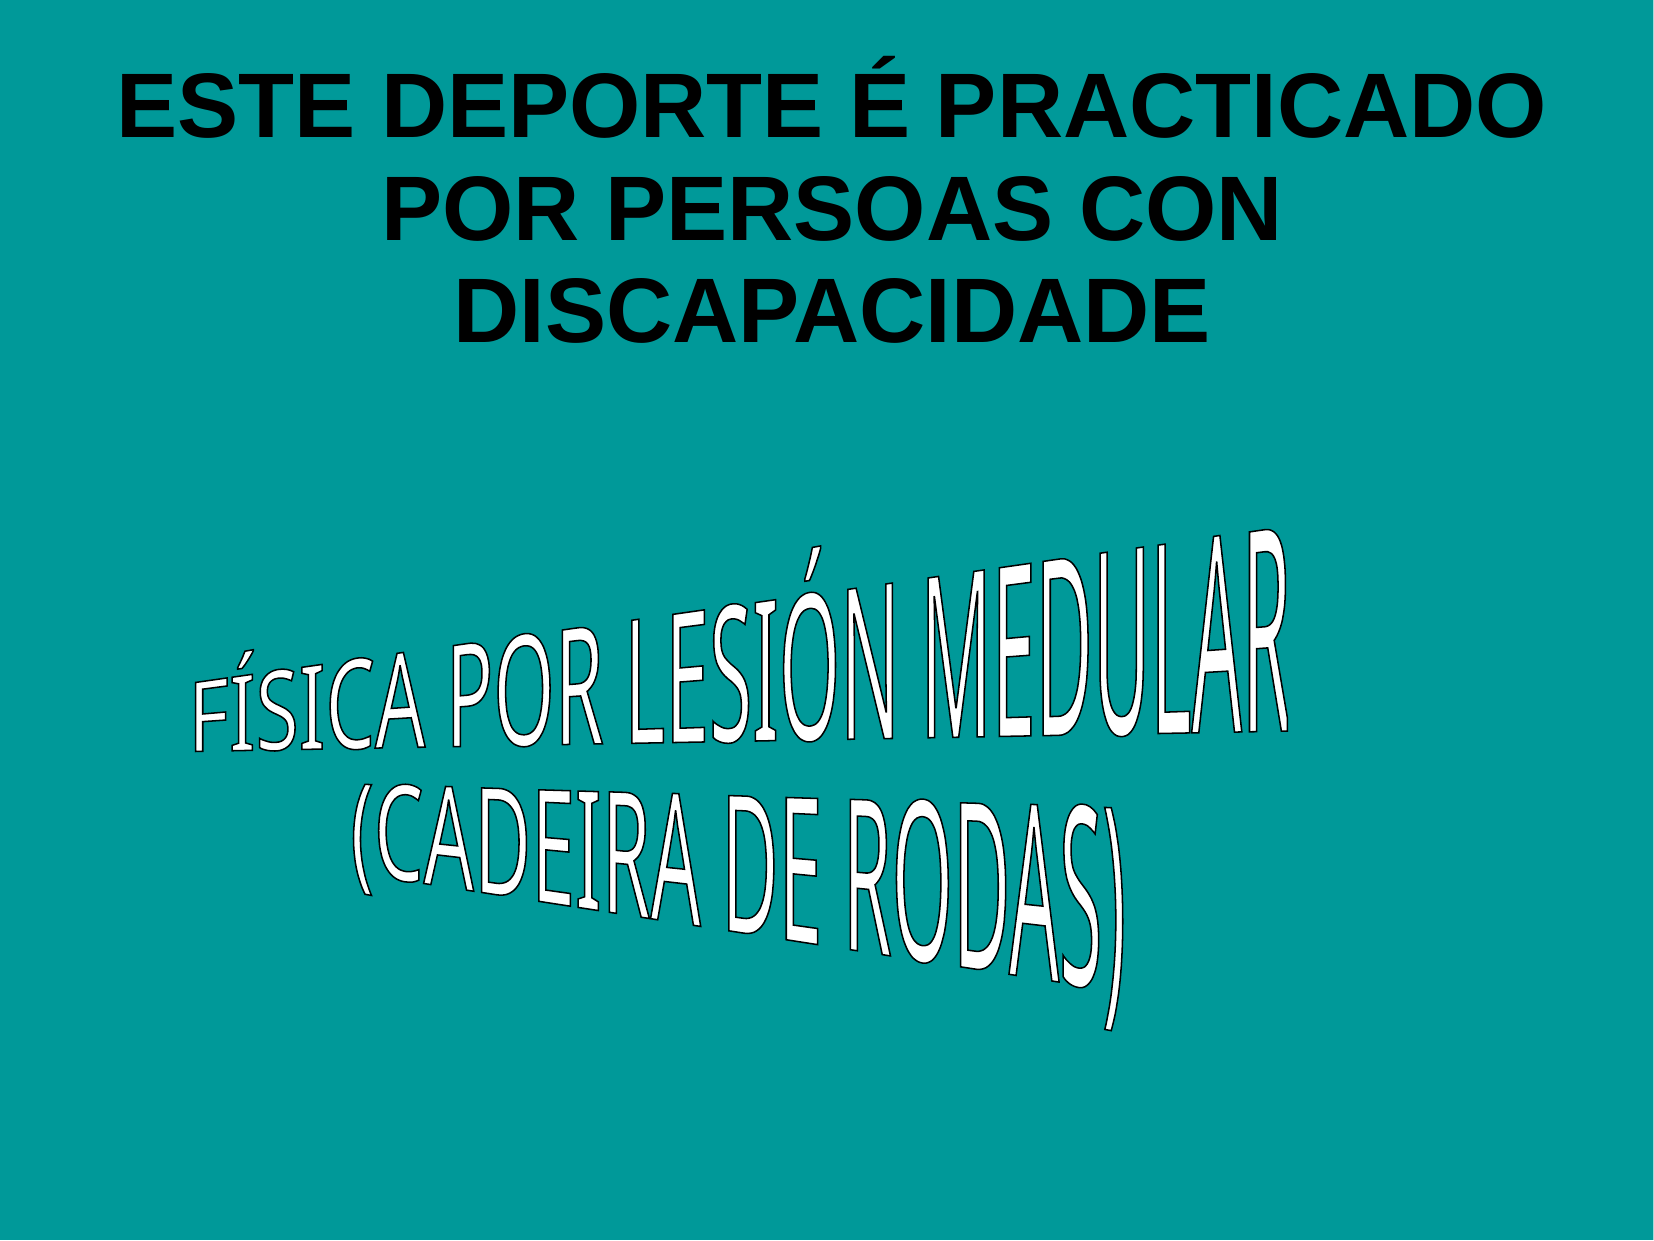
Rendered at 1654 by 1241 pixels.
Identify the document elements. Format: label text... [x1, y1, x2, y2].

text_box FÍSICA POR LESIÓN MEDULAR (CADEIRA DE RODAS) [353, 784, 372, 896]
text_box FÍSICA POR LESIÓN MEDULAR (CADEIRA DE RODAS) [755, 599, 776, 742]
text_box FÍSICA POR LESIÓN MEDULAR (CADEIRA DE RODAS) [896, 799, 949, 964]
text_box FÍSICA POR LESIÓN MEDULAR (CADEIRA DE RODAS) [232, 674, 253, 751]
text_box FÍSICA POR LESIÓN MEDULAR (CADEIRA DE RODAS) [1043, 558, 1089, 736]
text_box FÍSICA POR LESIÓN MEDULAR (CADEIRA DE RODAS) [999, 563, 1031, 737]
text_box FÍSICA POR LESIÓN MEDULAR (CADEIRA DE RODAS) [847, 583, 893, 740]
text_box FÍSICA POR LESIÓN MEDULAR (CADEIRA DE RODAS) [498, 633, 551, 747]
text_box FÍSICA POR LESIÓN MEDULAR (CADEIRA DE RODAS) [562, 627, 603, 745]
text_box FÍSICA POR LESIÓN MEDULAR (CADEIRA DE RODAS) [301, 664, 323, 750]
text_box FÍSICA POR LESIÓN MEDULAR (CADEIRA DE RODAS) [378, 784, 422, 883]
text_box FÍSICA POR LESIÓN MEDULAR (CADEIRA DE RODAS) [578, 791, 599, 911]
text_box FÍSICA POR LESIÓN MEDULAR (CADEIRA DE RODAS) [481, 787, 527, 896]
text_box FÍSICA POR LESIÓN MEDULAR (CADEIRA DE RODAS) [786, 797, 818, 945]
text_box FÍSICA POR LESIÓN MEDULAR (CADEIRA DE RODAS) [1191, 535, 1242, 733]
text_box FÍSICA POR LESIÓN MEDULAR (CADEIRA DE RODAS) [195, 677, 228, 752]
text_box FÍSICA POR LESIÓN MEDULAR (CADEIRA DE RODAS) [928, 569, 985, 738]
text_box FÍSICA POR LESIÓN MEDULAR (CADEIRA DE RODAS) [1249, 529, 1288, 732]
text_box FÍSICA POR LESIÓN MEDULAR (CADEIRA DE RODAS) [1158, 544, 1190, 734]
text_box FÍSICA POR LESIÓN MEDULAR (CADEIRA DE RODAS) [850, 799, 891, 956]
text_box FÍSICA POR LESIÓN MEDULAR (CADEIRA DE RODAS) [609, 791, 701, 927]
text_box FÍSICA POR LESIÓN MEDULAR (CADEIRA DE RODAS) [330, 657, 373, 750]
text_box FÍSICA POR LESIÓN MEDULAR (CADEIRA DE RODAS) [1100, 547, 1144, 737]
text_box FÍSICA POR LESIÓN MEDULAR (CADEIRA DE RODAS) [259, 669, 296, 752]
text_box FÍSICA POR LESIÓN MEDULAR (CADEIRA DE RODAS) [538, 789, 571, 907]
text_box ESTE DEPORTE É PRACTICADO POR PERSOAS CON DISCAPACIDADE [35, 47, 1630, 370]
text_box FÍSICA POR LESIÓN MEDULAR (CADEIRA DE RODAS) [960, 802, 1006, 970]
text_box FÍSICA POR LESIÓN MEDULAR (CADEIRA DE RODAS) [375, 652, 426, 749]
text_box FÍSICA POR LESIÓN MEDULAR (CADEIRA DE RODAS) [672, 609, 705, 743]
text_box FÍSICA POR LESIÓN MEDULAR (CADEIRA DE RODAS) [453, 643, 490, 747]
text_box FÍSICA POR LESIÓN MEDULAR (CADEIRA DE RODAS) [423, 786, 474, 892]
text_box FÍSICA POR LESIÓN MEDULAR (CADEIRA DE RODAS) [728, 795, 774, 934]
text_box FÍSICA POR LESIÓN MEDULAR (CADEIRA DE RODAS) [713, 603, 749, 744]
text_box FÍSICA POR LESIÓN MEDULAR (CADEIRA DE RODAS) [1104, 807, 1123, 1031]
text_box FÍSICA POR LESIÓN MEDULAR (CADEIRA DE RODAS) [1063, 804, 1099, 988]
text_box FÍSICA POR LESIÓN MEDULAR (CADEIRA DE RODAS) [631, 619, 664, 744]
text_box FÍSICA POR LESIÓN MEDULAR (CADEIRA DE RODAS) [1008, 804, 1060, 983]
text_box FÍSICA POR LESIÓN MEDULAR (CADEIRA DE RODAS) [783, 592, 836, 742]
